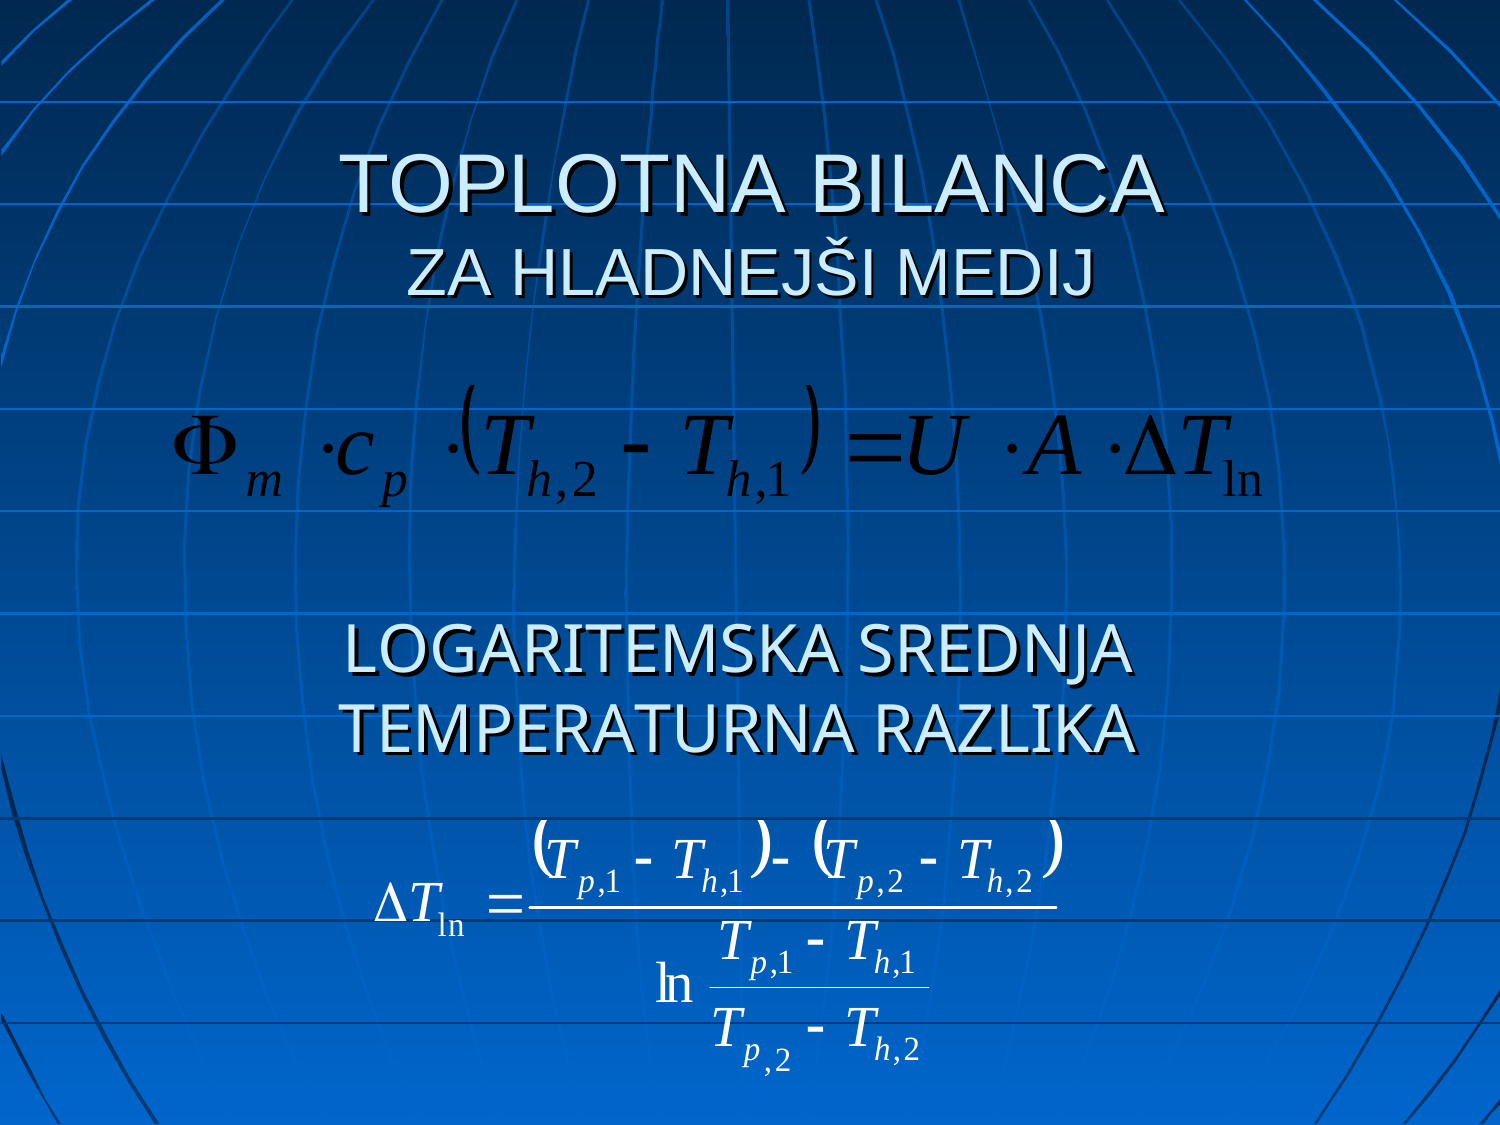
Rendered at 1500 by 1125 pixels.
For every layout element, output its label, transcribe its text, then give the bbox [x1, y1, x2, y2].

chart [365, 820, 1065, 1083]
chart [159, 385, 1278, 527]
title TOPLOTNA BILANCA ZA HLADNEJŠI MEDIJ [76, 121, 1427, 317]
text_box LOGARITEMSKA SREDNJA TEMPERATURNA RAZLIKA [230, 597, 1247, 774]
